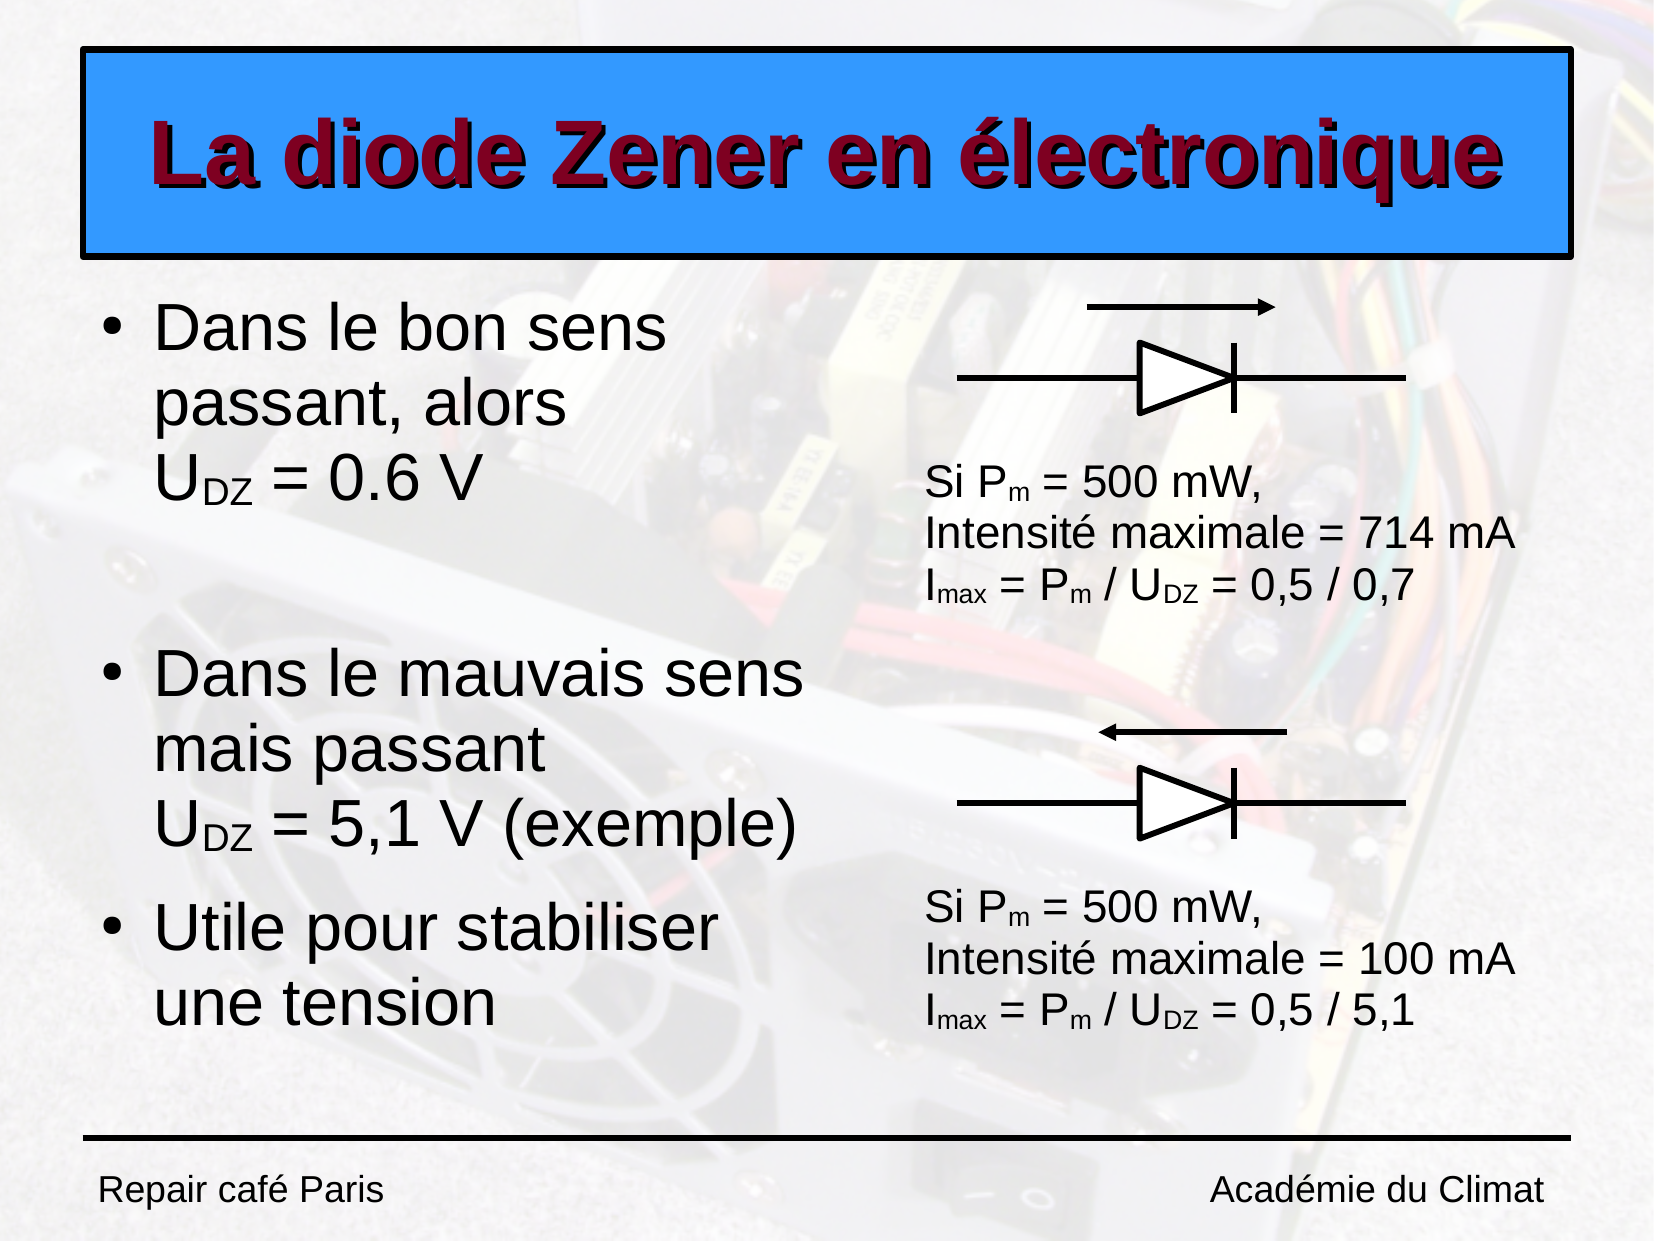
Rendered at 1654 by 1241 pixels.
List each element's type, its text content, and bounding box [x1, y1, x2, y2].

text_box Si Pm = 500 mW, Intensité maximale = 100 mA Imax = Pm / UDZ = 0,5 / 5,1 [909, 874, 1548, 1075]
text_box [1139, 767, 1231, 839]
text_box Repair café Paris Académie du Climat [82, 1161, 1571, 1219]
text_box [1139, 342, 1231, 414]
text_box Si Pm = 500 mW, Intensité maximale = 714 mA Imax = Pm / UDZ = 0,5 / 0,7 [909, 448, 1548, 650]
list Dans le bon sens passant, alors UDZ = 0.6 V [82, 290, 809, 634]
title La diode Zener en électronique [82, 49, 1571, 257]
list Dans le mauvais sens mais passant UDZ = 5,1 V (exemple) Utile pour stabiliser une tension [82, 636, 839, 1115]
picture [0, 0, 1654, 1241]
